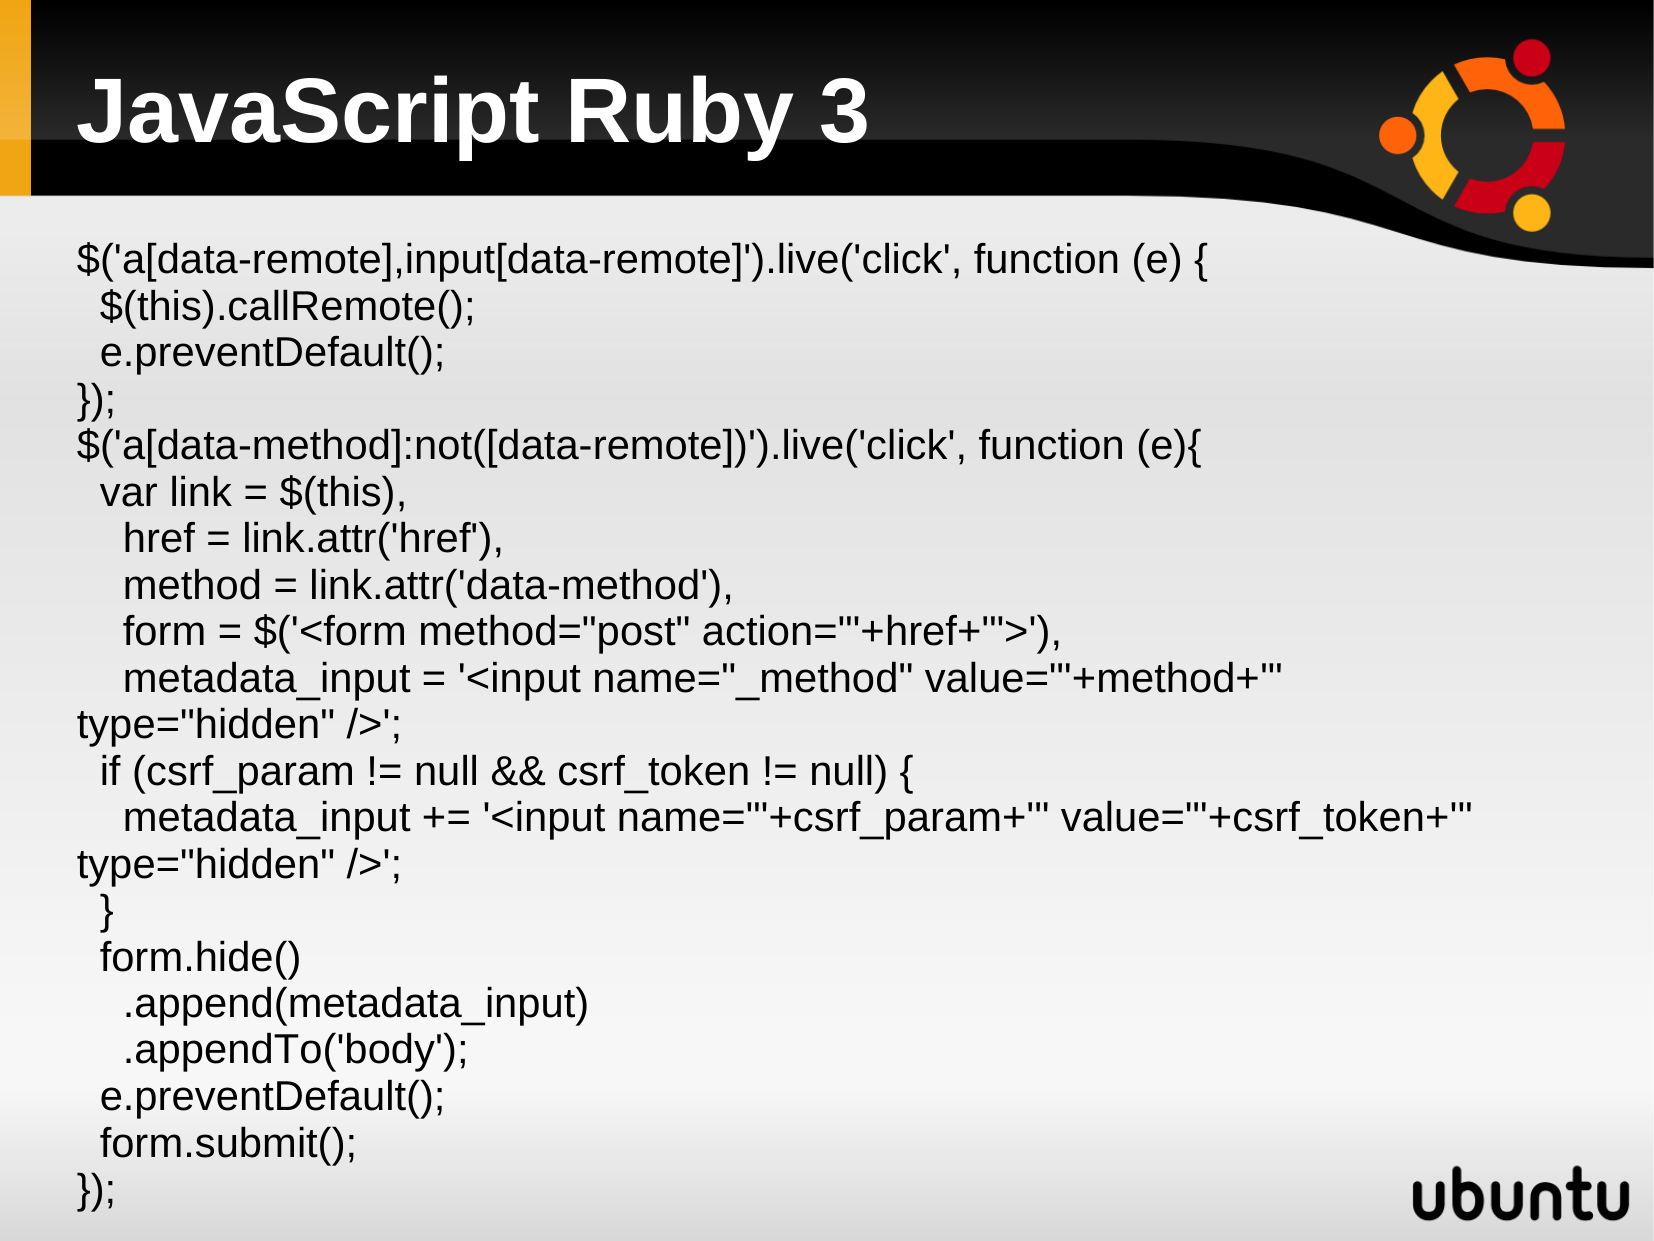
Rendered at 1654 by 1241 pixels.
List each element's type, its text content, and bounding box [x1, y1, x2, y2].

title JavaScript Ruby 3 [76, 14, 1565, 207]
list $('a[data-remote],input[data-remote]').live('click', function (e) { $(this).callRemote(); e.preventDefault(); }); $('a[data-method]:not([data-remote])').live('click', function (e){ var link = $(this), href = link.attr('href'), method = link.attr('data-method'), form = $('<form method="post" action="'+href+'">'), metadata_input = '<input name="_method" value="'+method+'" type="hidden" />'; if (csrf_param != null && csrf_token != null) { metadata_input += '<input name="'+csrf_param+'" value="'+csrf_token+'" type="hidden" />'; } form.hide() .append(metadata_input) .appendTo('body'); e.preventDefault(); form.submit(); }); [76, 236, 1565, 1213]
picture [0, 0, 1654, 1241]
